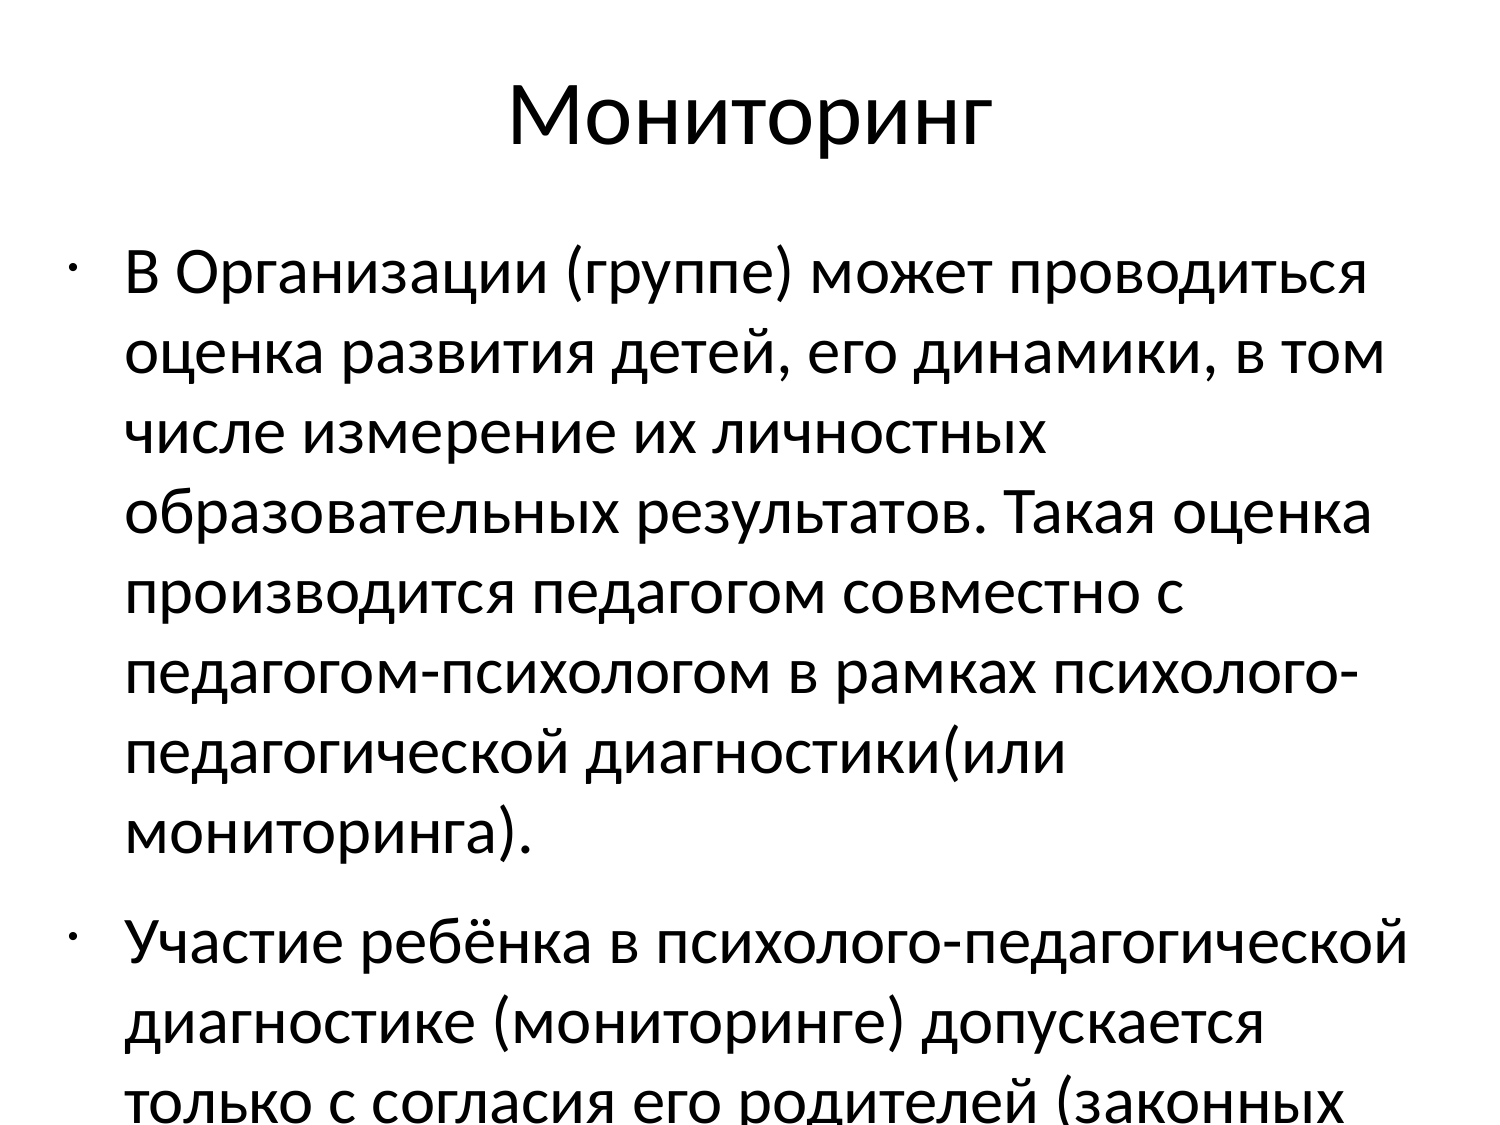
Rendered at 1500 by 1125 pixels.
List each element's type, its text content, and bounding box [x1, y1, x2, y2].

list В Организации (группе) может проводиться оценка развития детей, его динамики, в том числе измерение их личностных образовательных результатов. Такая оценка производится педагогом совместно с педагогом-психологом в рамках психолого-педагогической диагностики(или мониторинга). Участие ребёнка в психолого-педагогической диагностике (мониторинге) допускается только с согласия его родителей (законных представителей). Результаты психолого-педагогической диагностики (мониторинга) могут использоваться исключительно для решения образовательных задач: - индивидуализации образования оптимизации работы с группой детей (Требования к психолого-педагогическим условиям п.4) [53, 219, 1459, 1071]
title Мониторинг [75, 45, 1425, 197]
